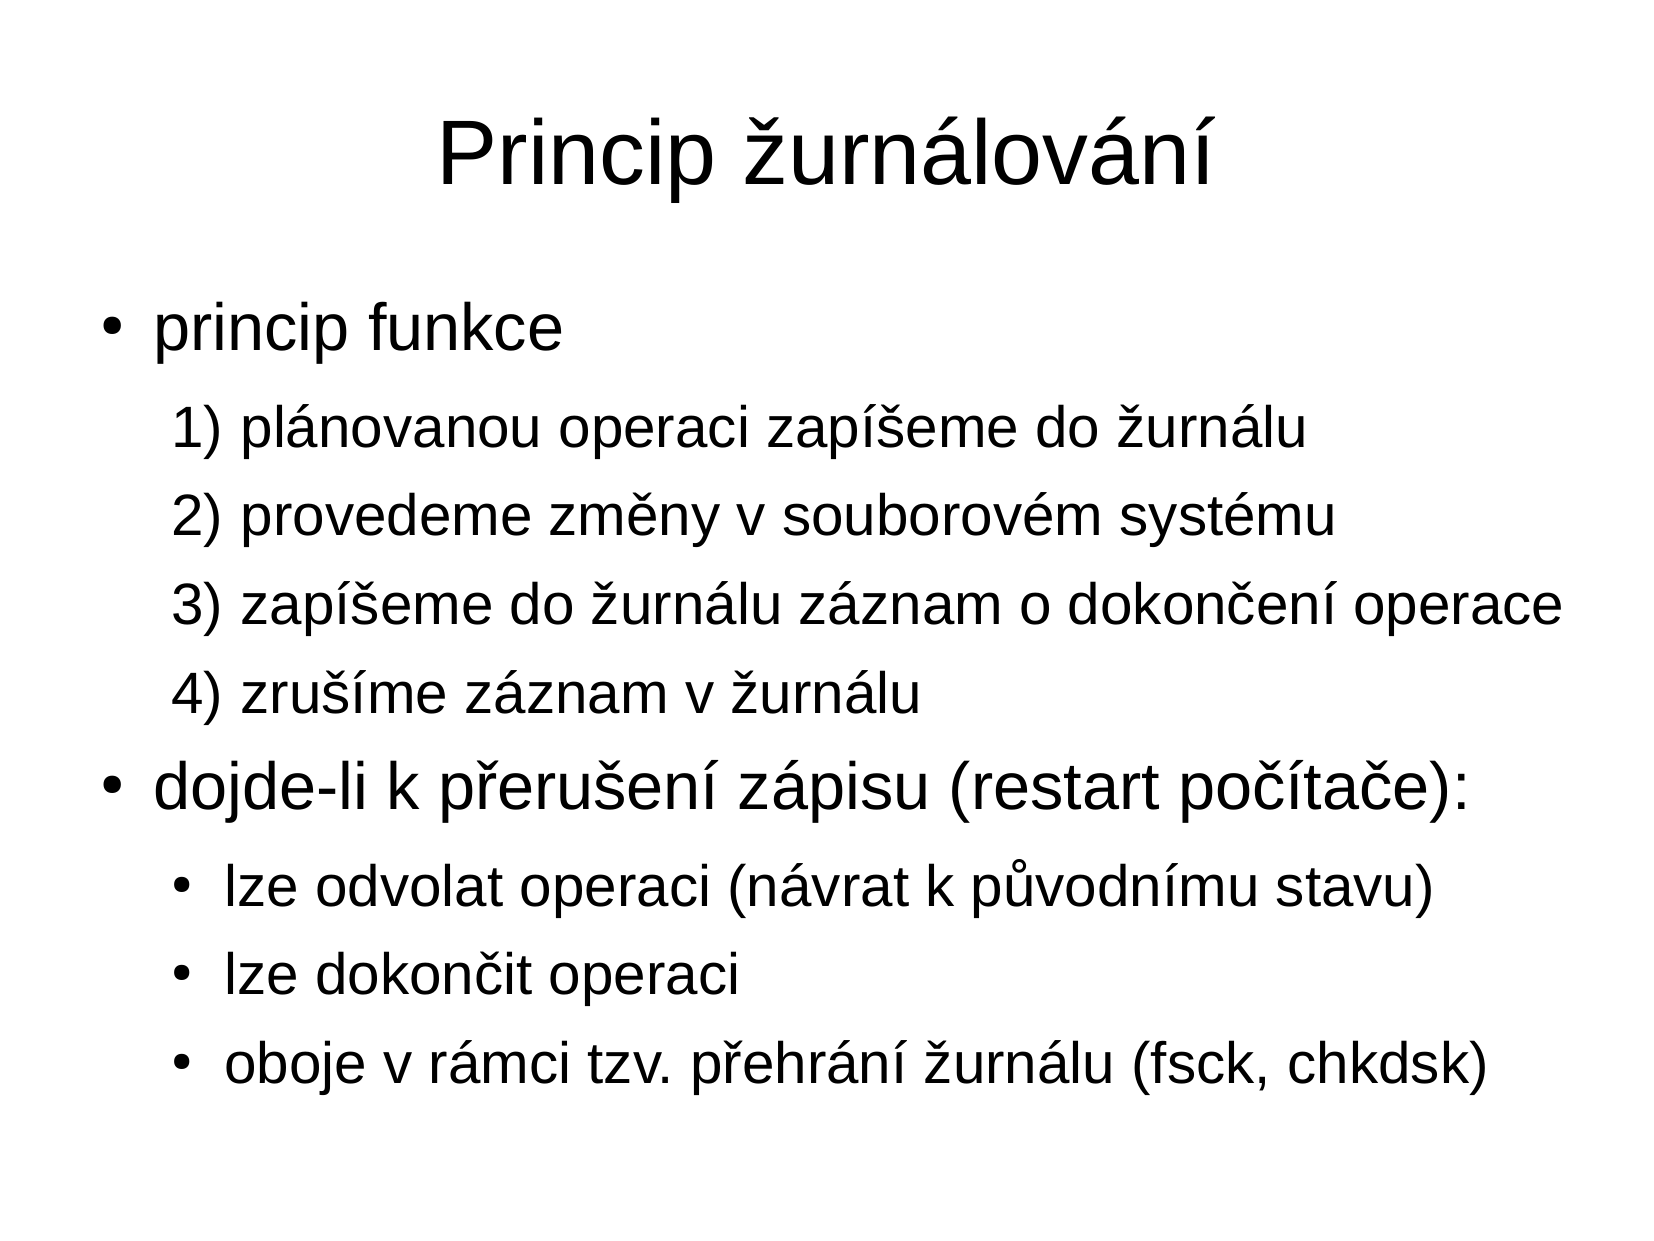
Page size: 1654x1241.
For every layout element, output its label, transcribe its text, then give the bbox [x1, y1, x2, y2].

title Princip žurnálování [82, 49, 1571, 257]
list princip funkce plánovanou operaci zapíšeme do žurnálu provedeme změny v souborovém systému zapíšeme do žurnálu záznam o dokončení operace zrušíme záznam v žurnálu dojde-li k přerušení zápisu (restart počítače): lze odvolat operaci (návrat k původnímu stavu) lze dokončit operaci oboje v rámci tzv. přehrání žurnálu (fsck, chkdsk) [82, 290, 1571, 1109]
